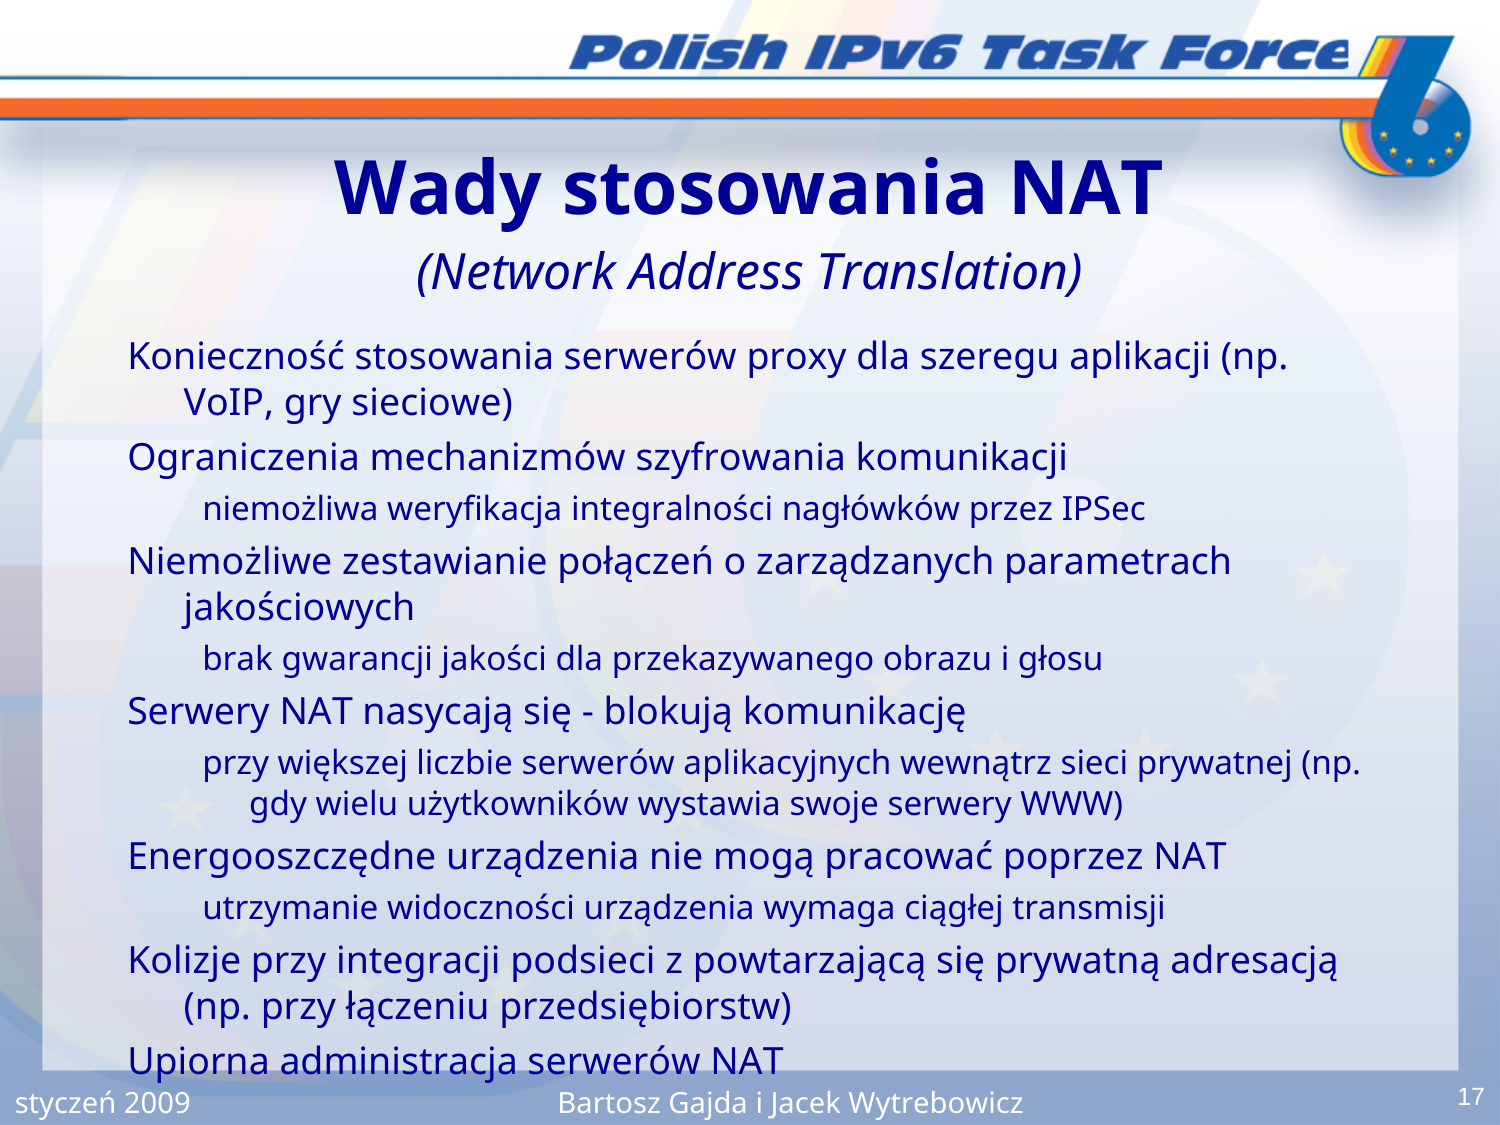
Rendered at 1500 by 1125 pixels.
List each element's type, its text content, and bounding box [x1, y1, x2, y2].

list Konieczność stosowania serwerów proxy dla szeregu aplikacji (np. VoIP, gry sieciowe) Ograniczenia mechanizmów szyfrowania komunikacji niemożliwa weryfikacja integralności nagłówków przez IPSec Niemożliwe zestawianie połączeń o zarządzanych parametrach jakościowych brak gwarancji jakości dla przekazywanego obrazu i głosu Serwery NAT nasycają się - blokują komunikację przy większej liczbie serwerów aplikacyjnych wewnątrz sieci prywatnej (np. gdy wielu użytkowników wystawia swoje serwery WWW) Energooszczędne urządzenia nie mogą pracować poprzez NAT utrzymanie widoczności urządzenia wymaga ciągłej transmisji Kolizje przy integracji podsieci z powtarzającą się prywatną adresacją (np. przy łączeniu przedsiębiorstw) Upiorna administracja serwerów NAT [112, 324, 1388, 1038]
picture [0, 0, 1500, 1125]
title Wady stosowania NAT (Network Address Translation) [112, 125, 1388, 313]
